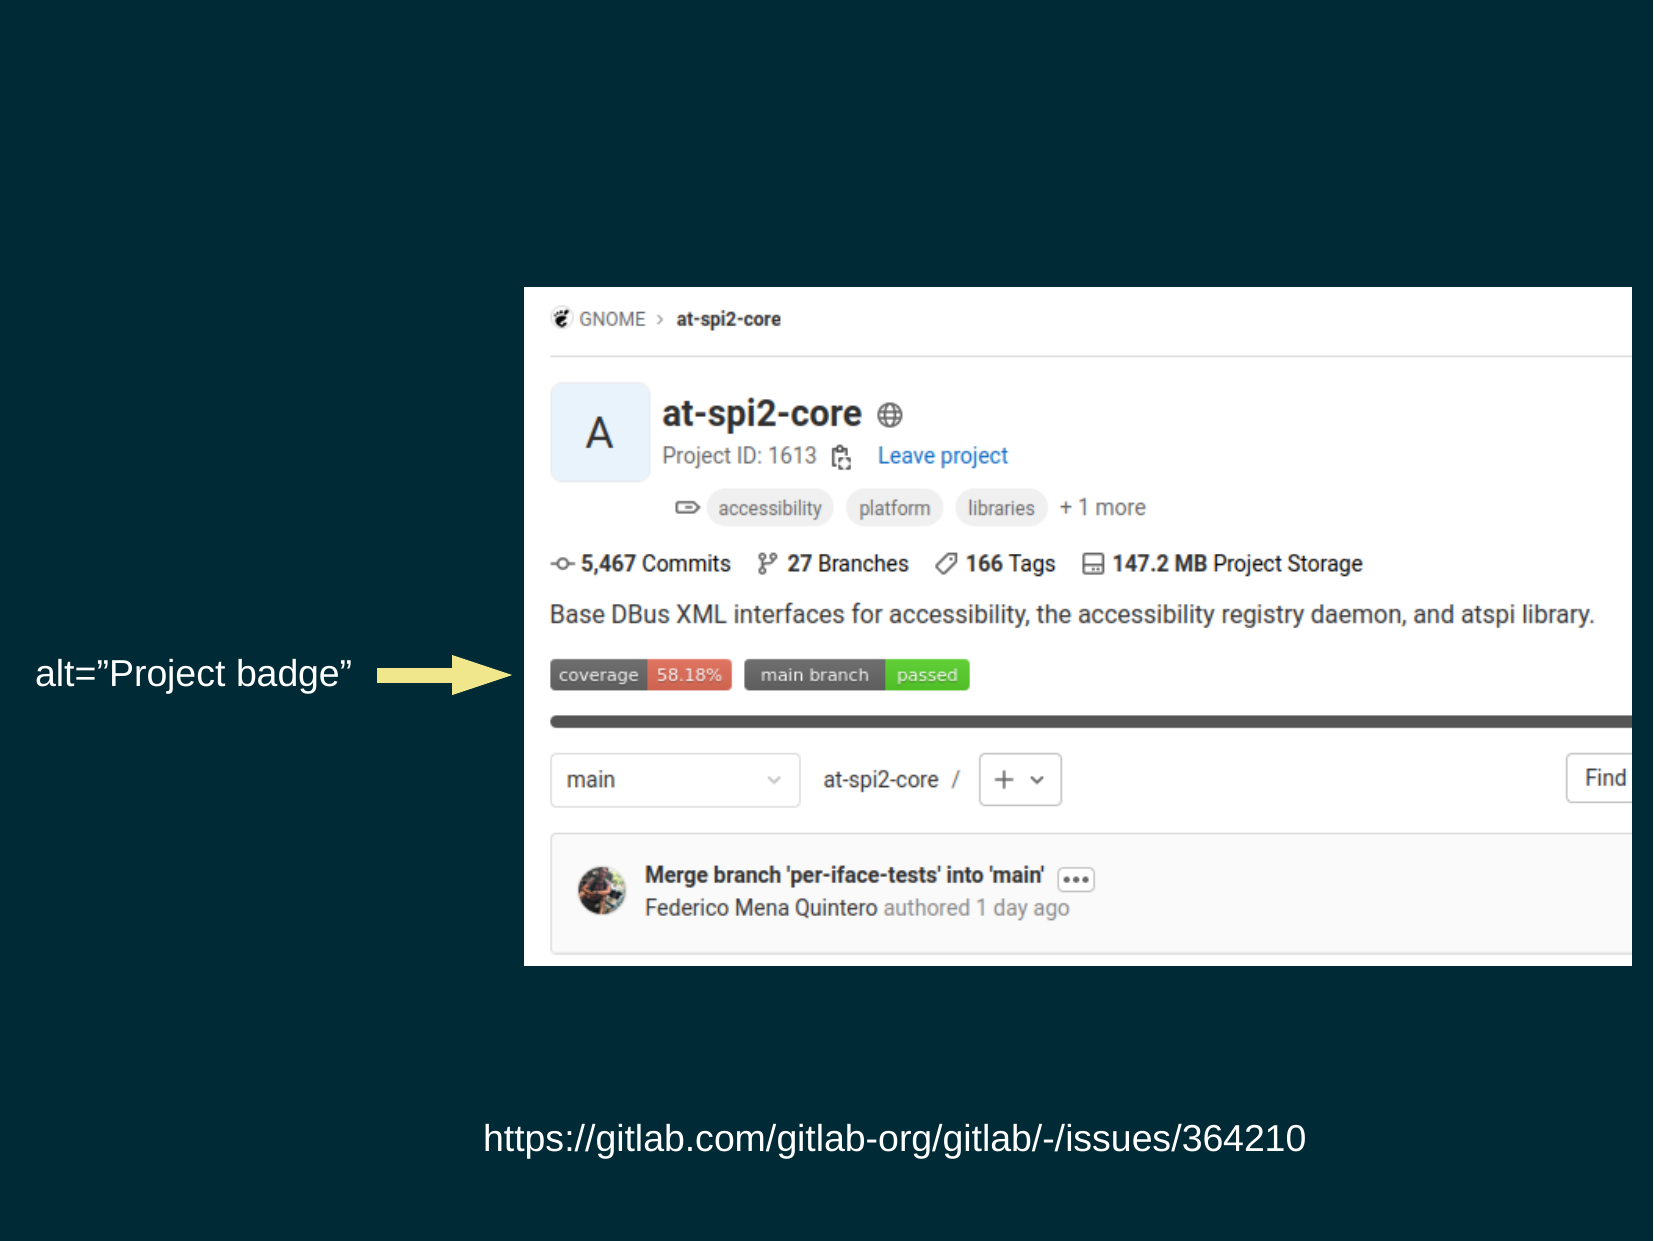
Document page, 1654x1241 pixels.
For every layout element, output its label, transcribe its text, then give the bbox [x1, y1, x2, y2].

text_box https://gitlab.com/gitlab-org/gitlab/-/issues/364210 [468, 1110, 1322, 1167]
text_box alt=”Project badge” [20, 645, 381, 744]
picture [525, 288, 1631, 965]
